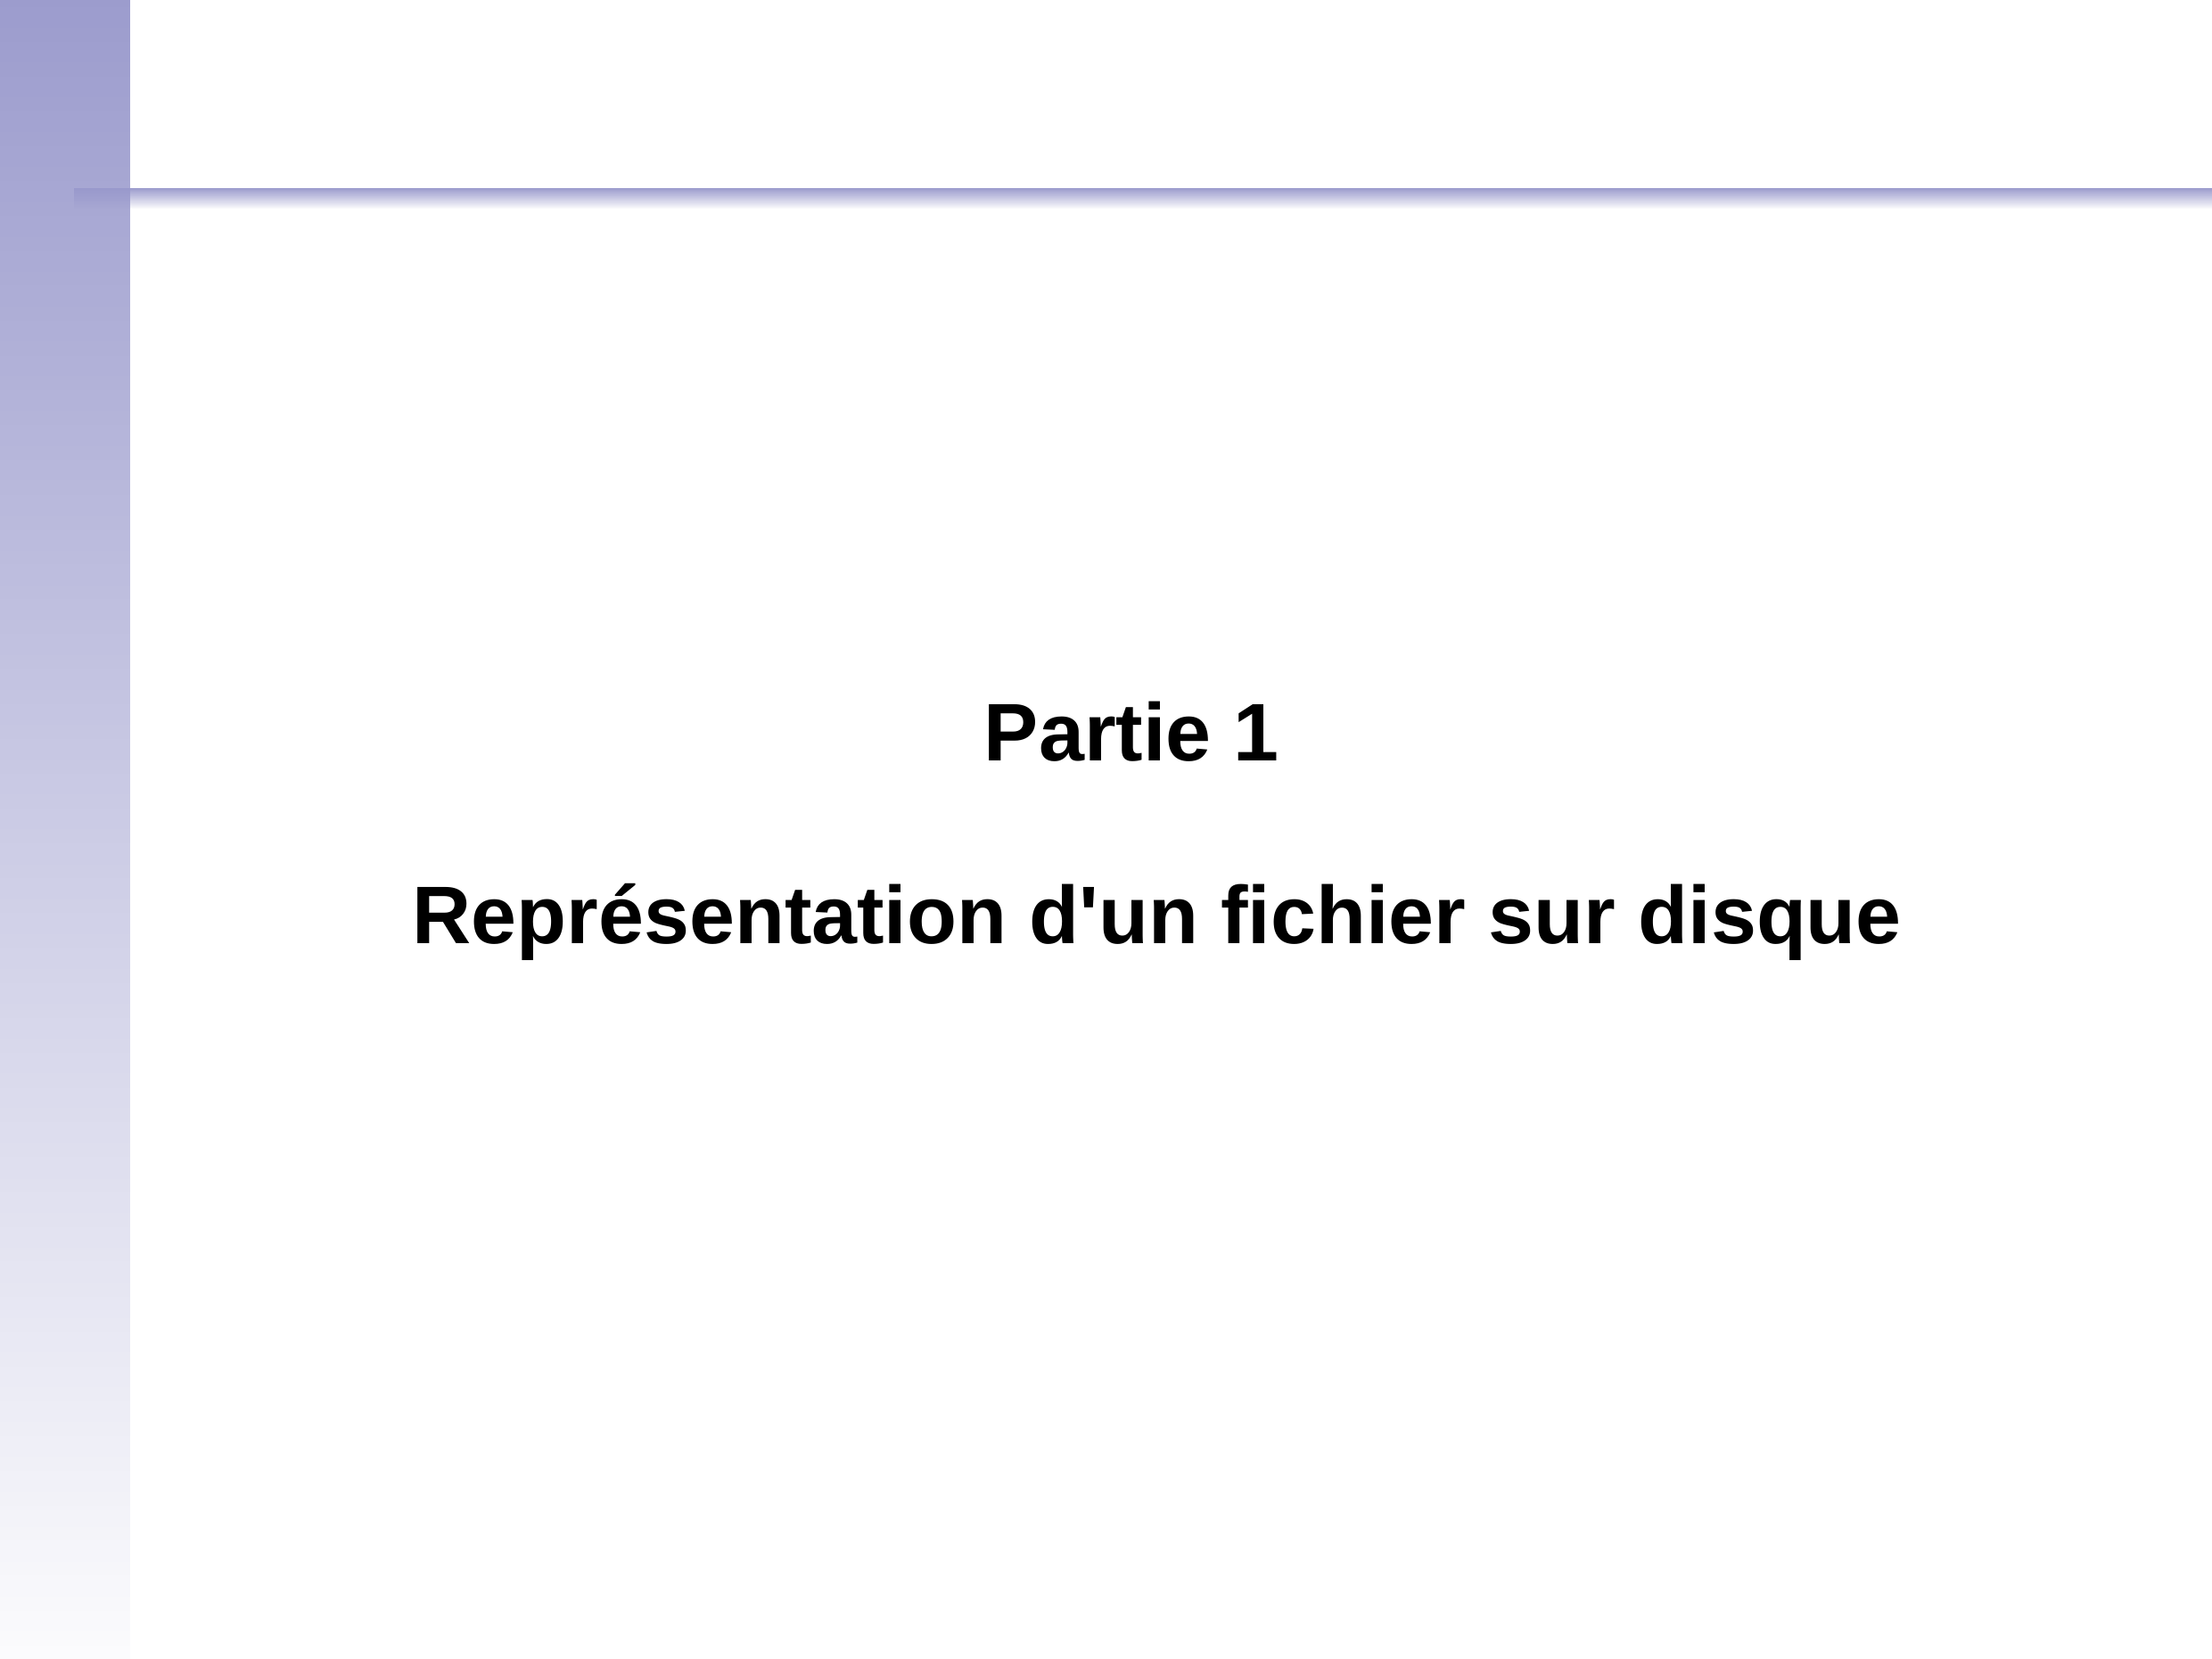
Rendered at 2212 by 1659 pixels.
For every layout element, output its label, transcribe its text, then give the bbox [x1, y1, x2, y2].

title Partie 1 Représentation d'un fichier sur disque [125, 645, 2139, 1005]
